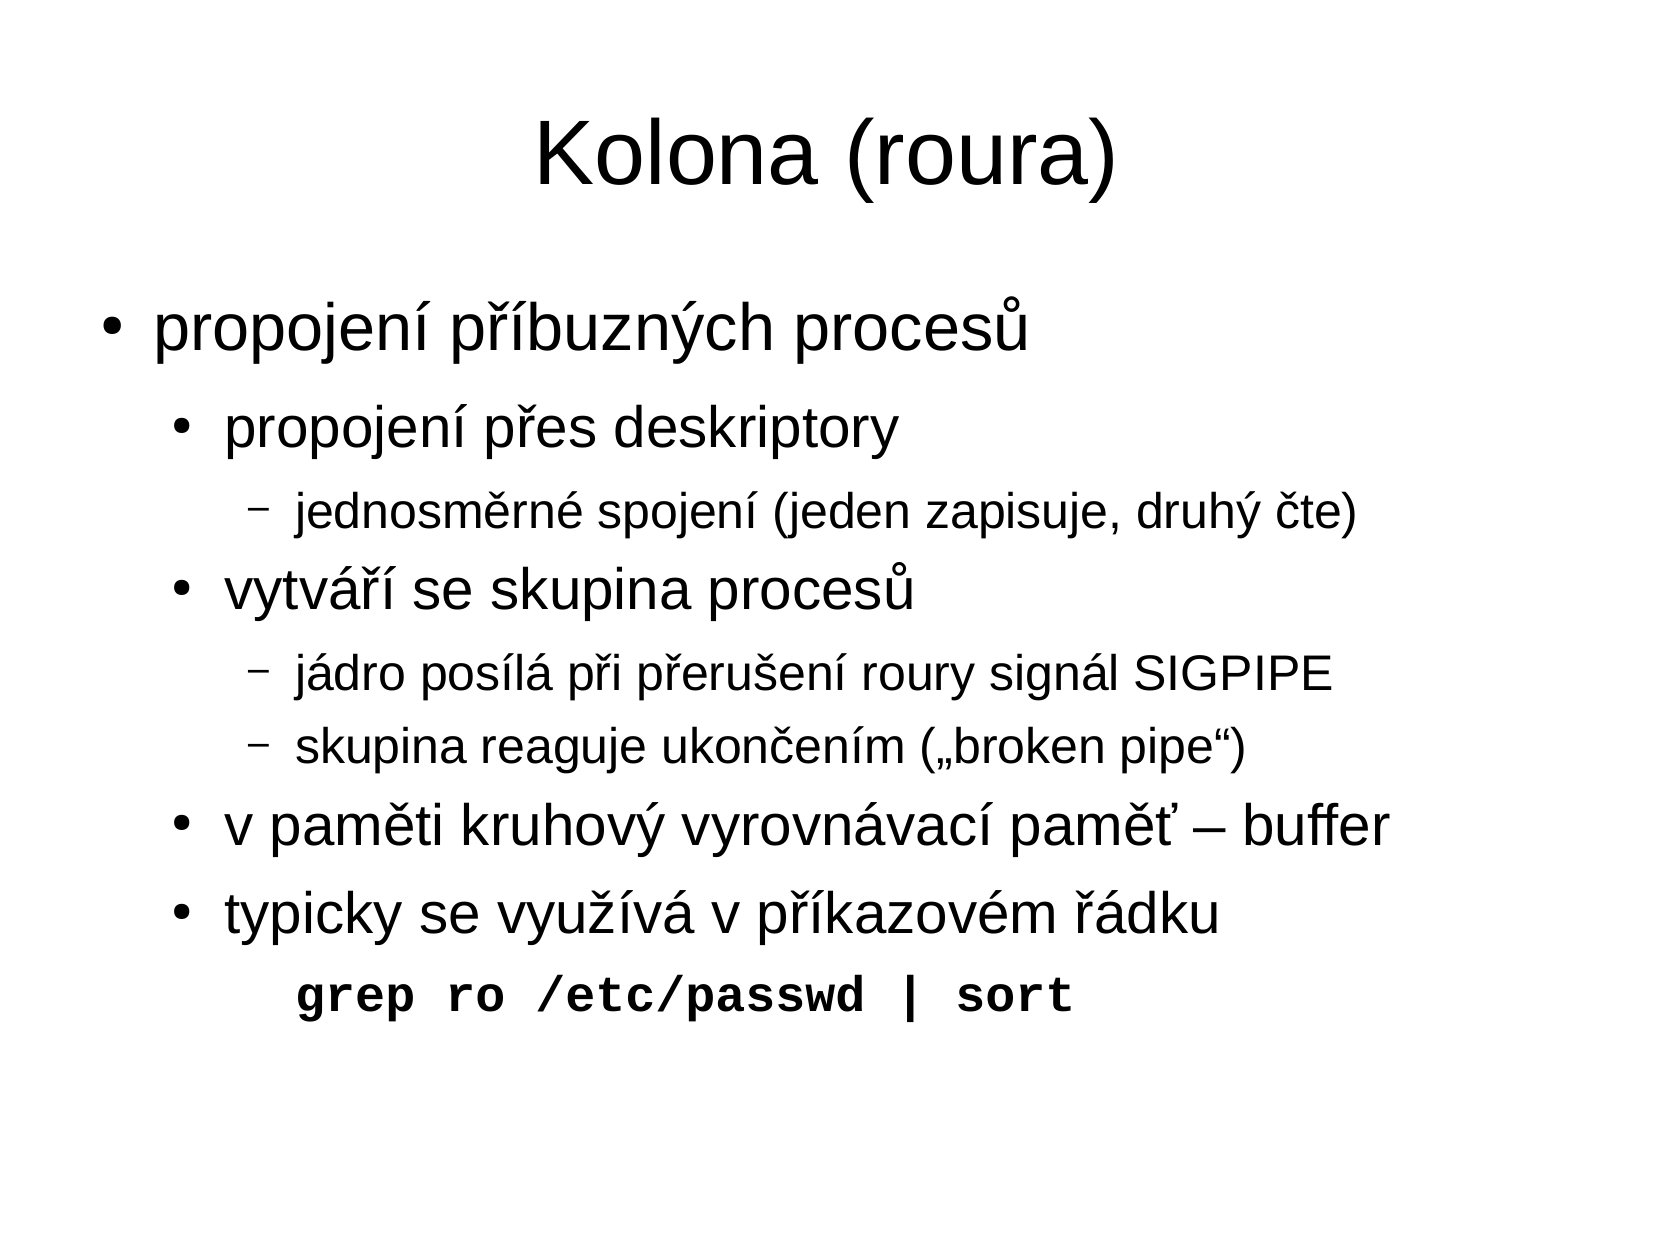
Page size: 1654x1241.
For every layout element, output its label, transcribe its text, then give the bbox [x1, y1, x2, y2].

title Kolona (roura) [82, 56, 1571, 250]
list propojení příbuzných procesů propojení přes deskriptory jednosměrné spojení (jeden zapisuje, druhý čte) vytváří se skupina procesů jádro posílá při přerušení roury signál SIGPIPE skupina reaguje ukončením („broken pipe“) v paměti kruhový vyrovnávací paměť – buffer typicky se využívá v příkazovém řádku grep ro /etc/passwd | sort [82, 290, 1571, 1094]
